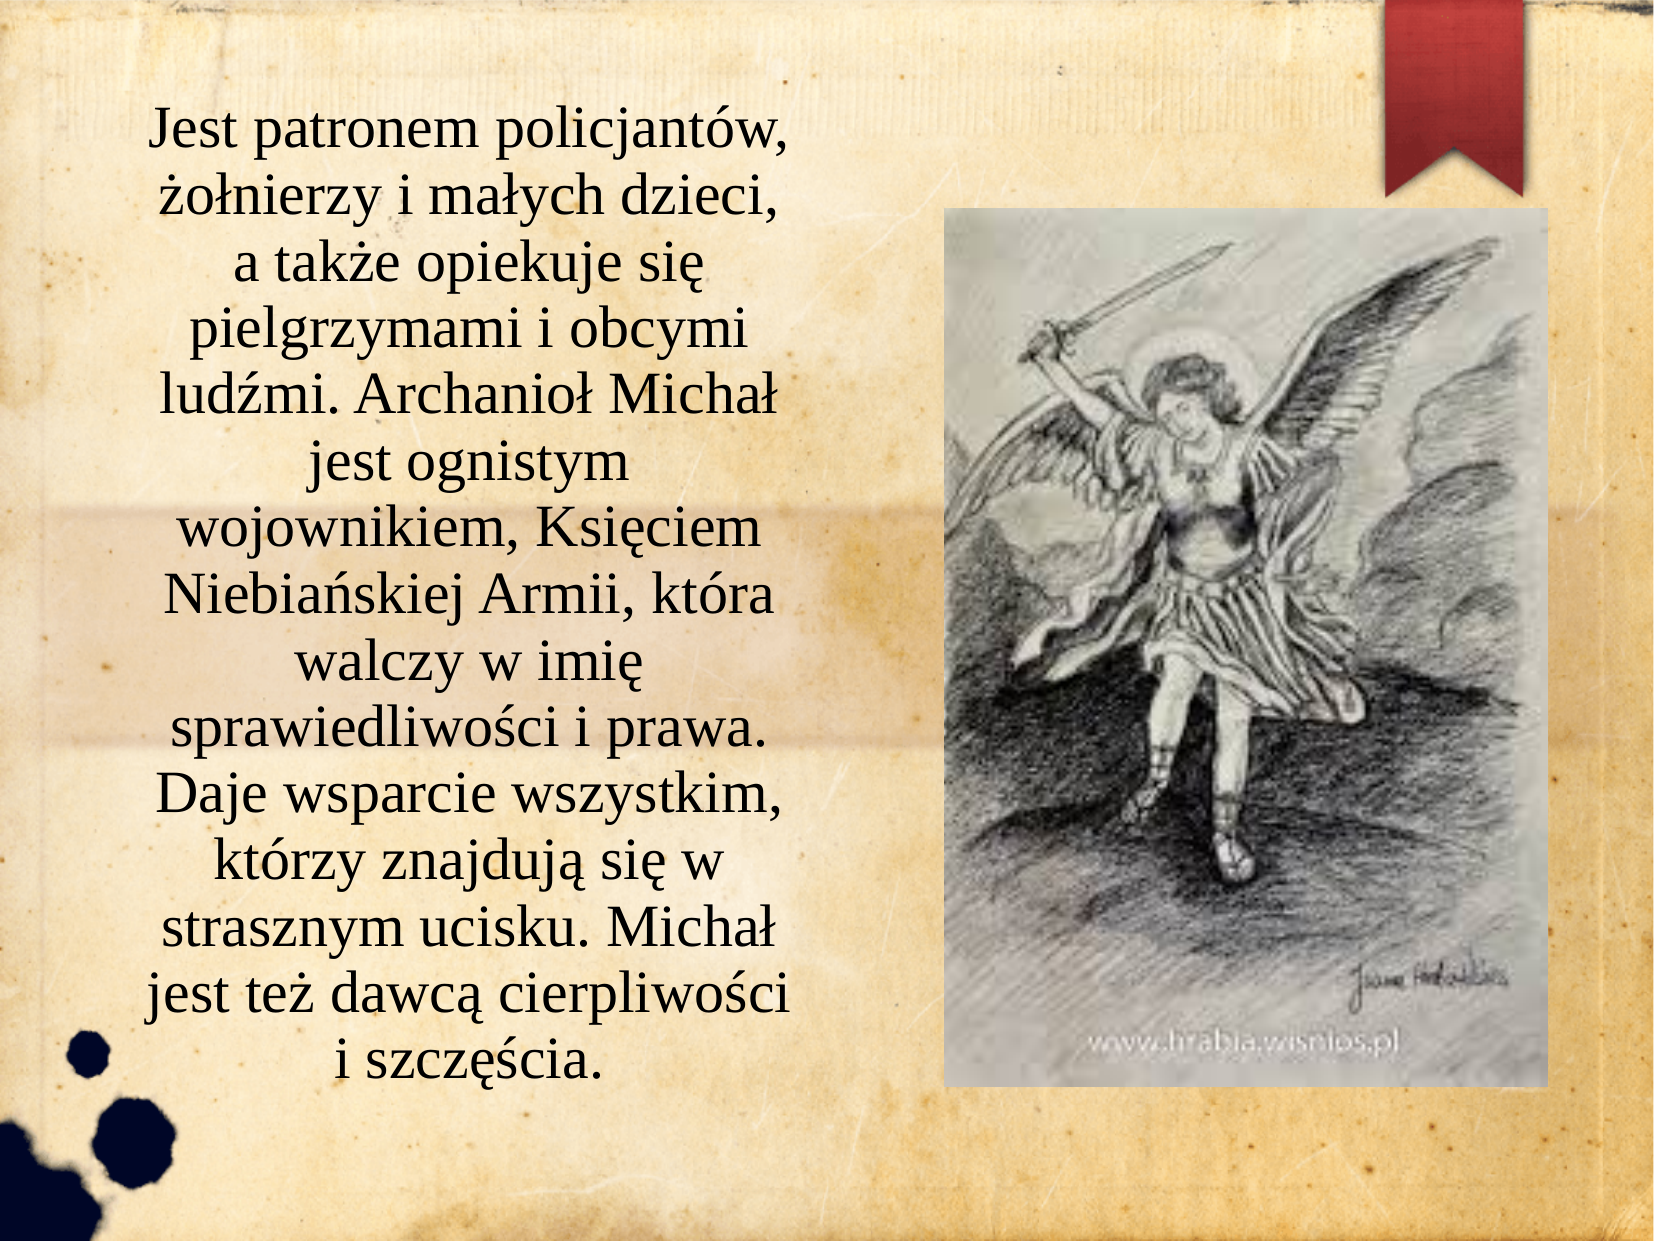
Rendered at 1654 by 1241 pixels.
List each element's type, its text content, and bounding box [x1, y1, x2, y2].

picture [0, 0, 1654, 1241]
list Jest patronem policjantów, żołnierzy i małych dzieci, a także opiekuje się pielgrzymami i obcymi ludźmi. Archanioł Michał jest ognistym wojownikiem, Księciem Niebiańskiej Armii, która walczy w imię sprawiedliwości i prawa. Daje wsparcie wszystkim, którzy znajdują się w strasznym ucisku. Michał jest też dawcą cierpliwości i szczęścia. [82, 94, 793, 1111]
